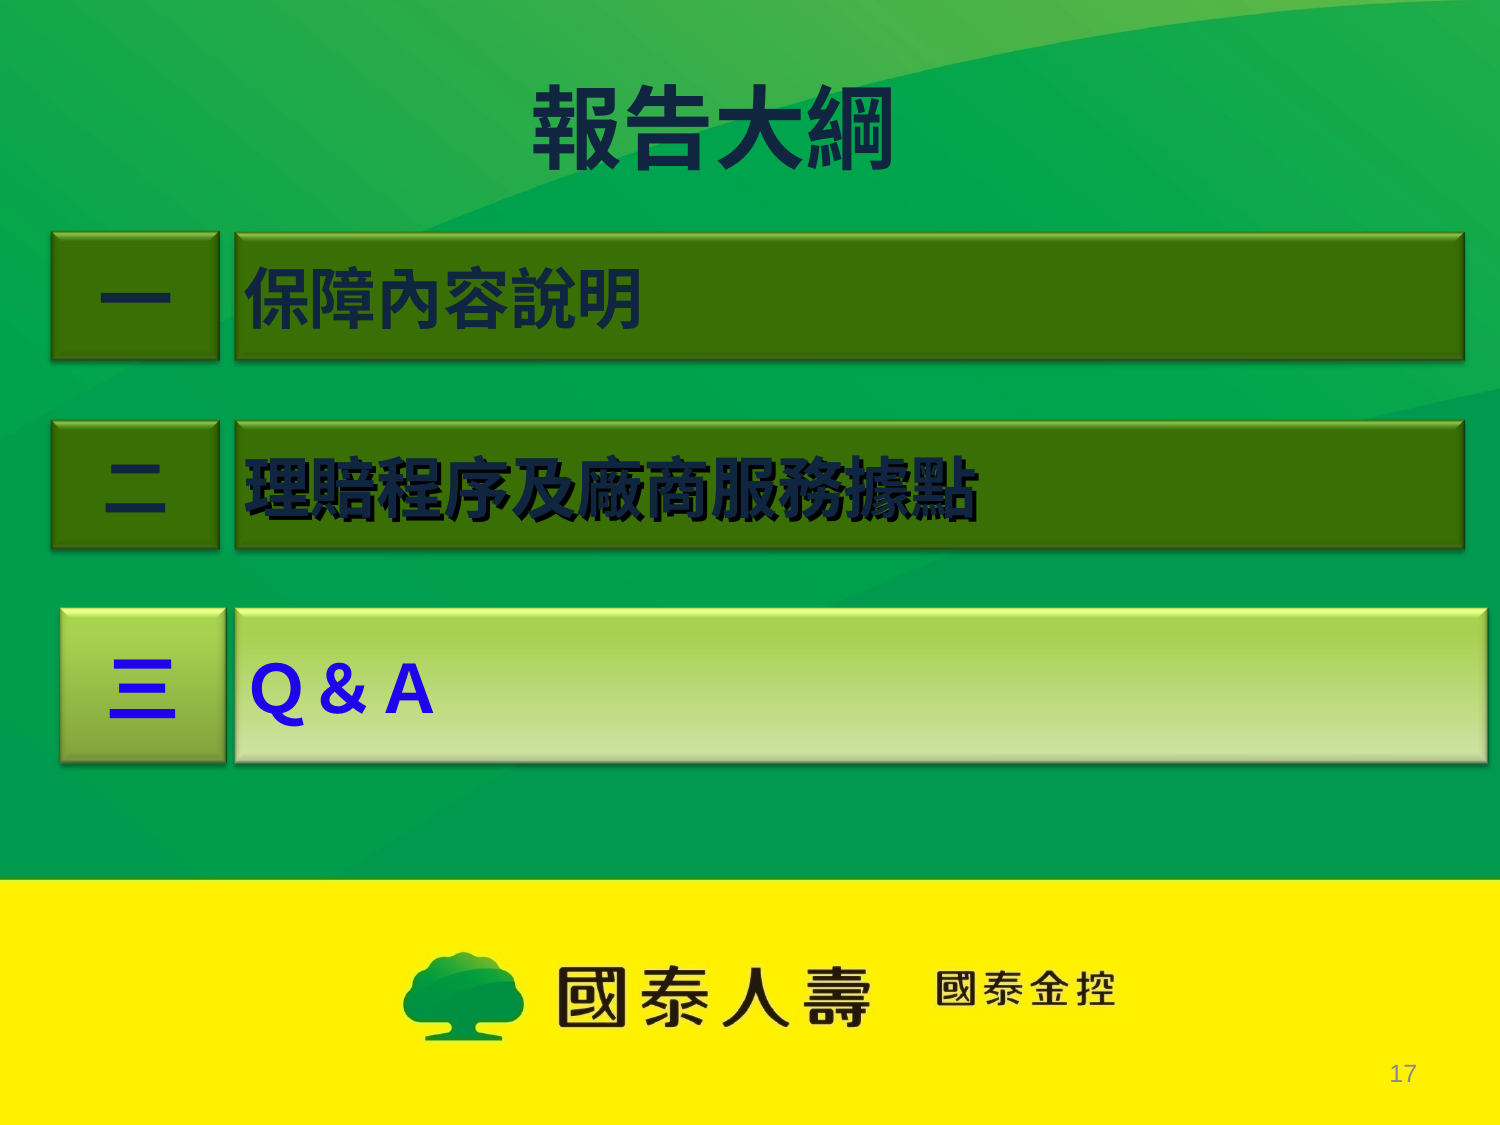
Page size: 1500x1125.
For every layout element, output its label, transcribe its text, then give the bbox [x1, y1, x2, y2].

text_box Ｑ＆Ａ [235, 609, 1488, 764]
text_box 二 [53, 421, 219, 550]
text_box 三 [60, 609, 227, 764]
text_box 理賠程序及廠商服務據點 [235, 420, 1465, 550]
picture [0, 0, 1500, 1125]
text_box 一 [53, 233, 201, 362]
text_box 保障內容說明 [235, 232, 1465, 362]
text_box 報告大綱 [76, 66, 1352, 197]
text_box <編號> [1074, 1042, 1426, 1103]
